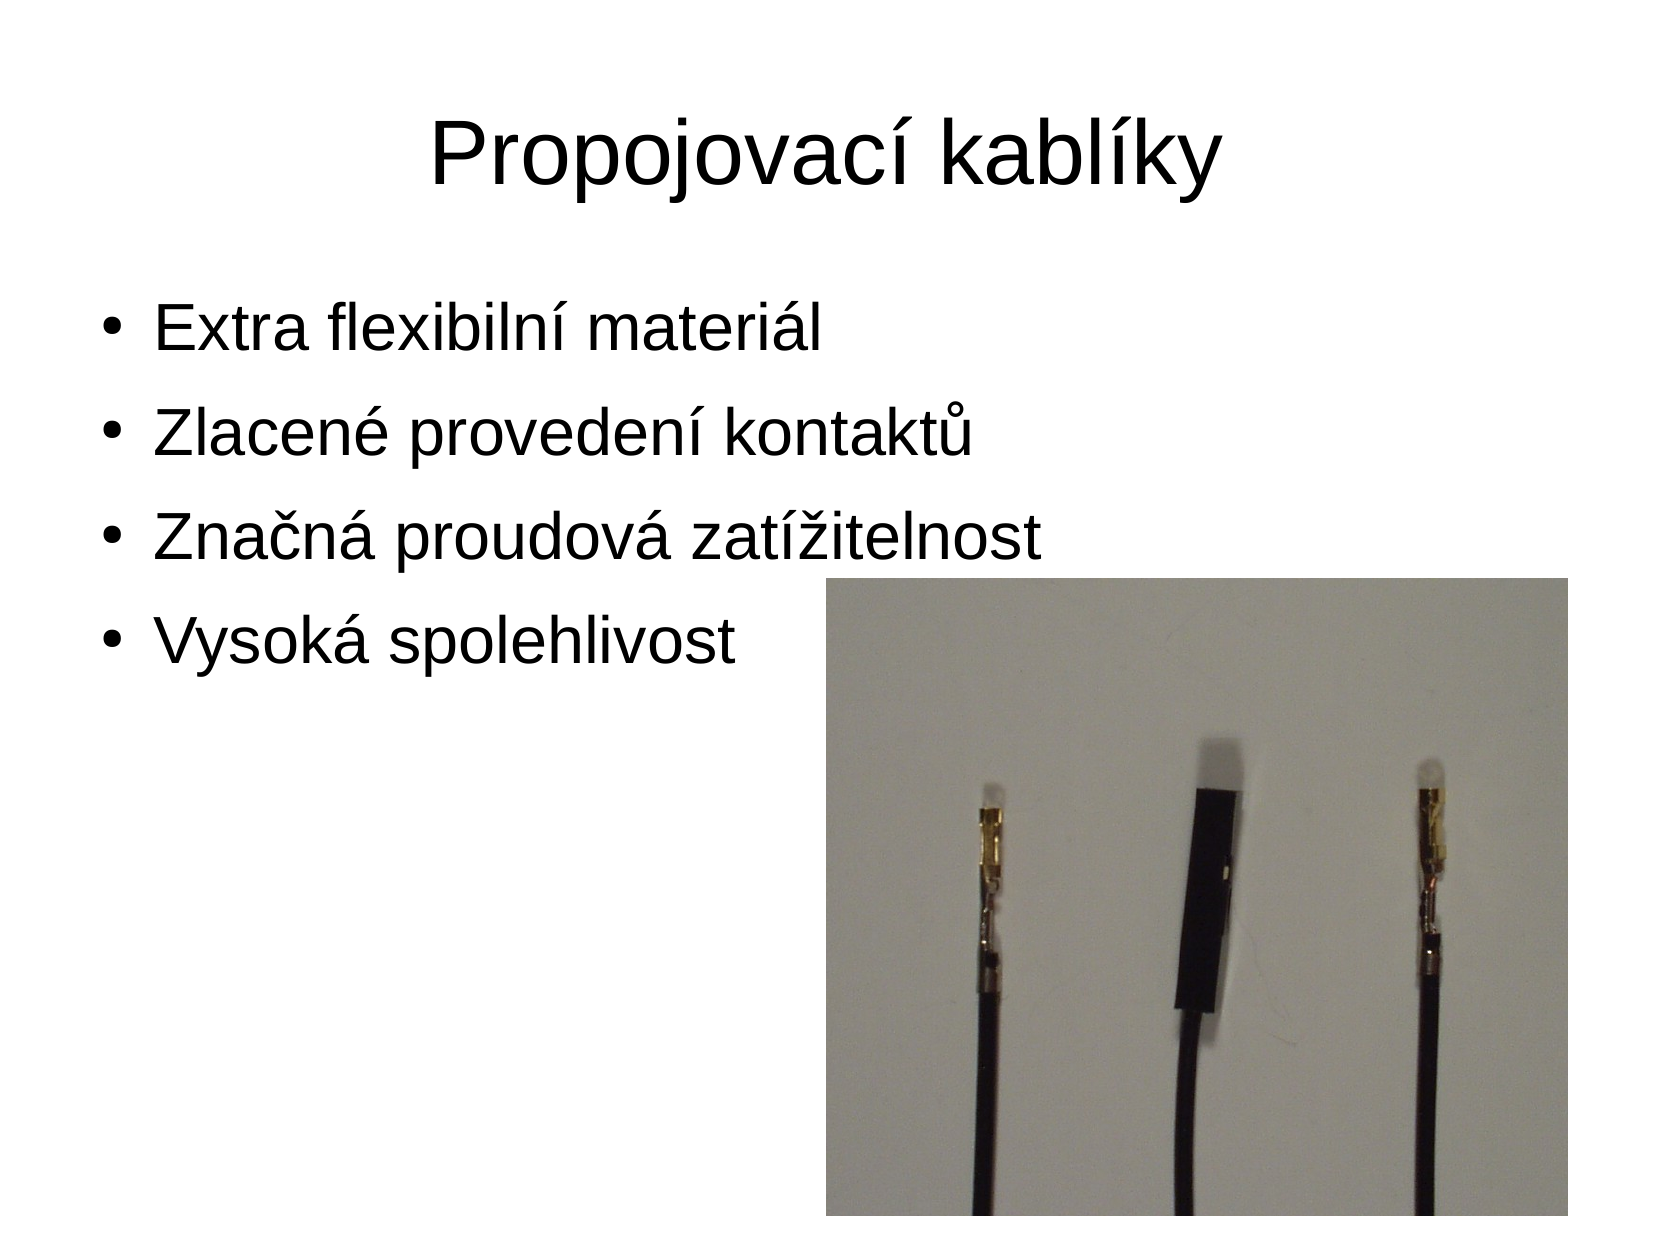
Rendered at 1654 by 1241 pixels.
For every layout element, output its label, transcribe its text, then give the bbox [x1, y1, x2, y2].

picture [826, 578, 1568, 1216]
title Propojovací kablíky [82, 49, 1571, 257]
list Extra flexibilní materiál Zlacené provedení kontaktů Značná proudová zatížitelnost Vysoká spolehlivost [82, 290, 1571, 1109]
